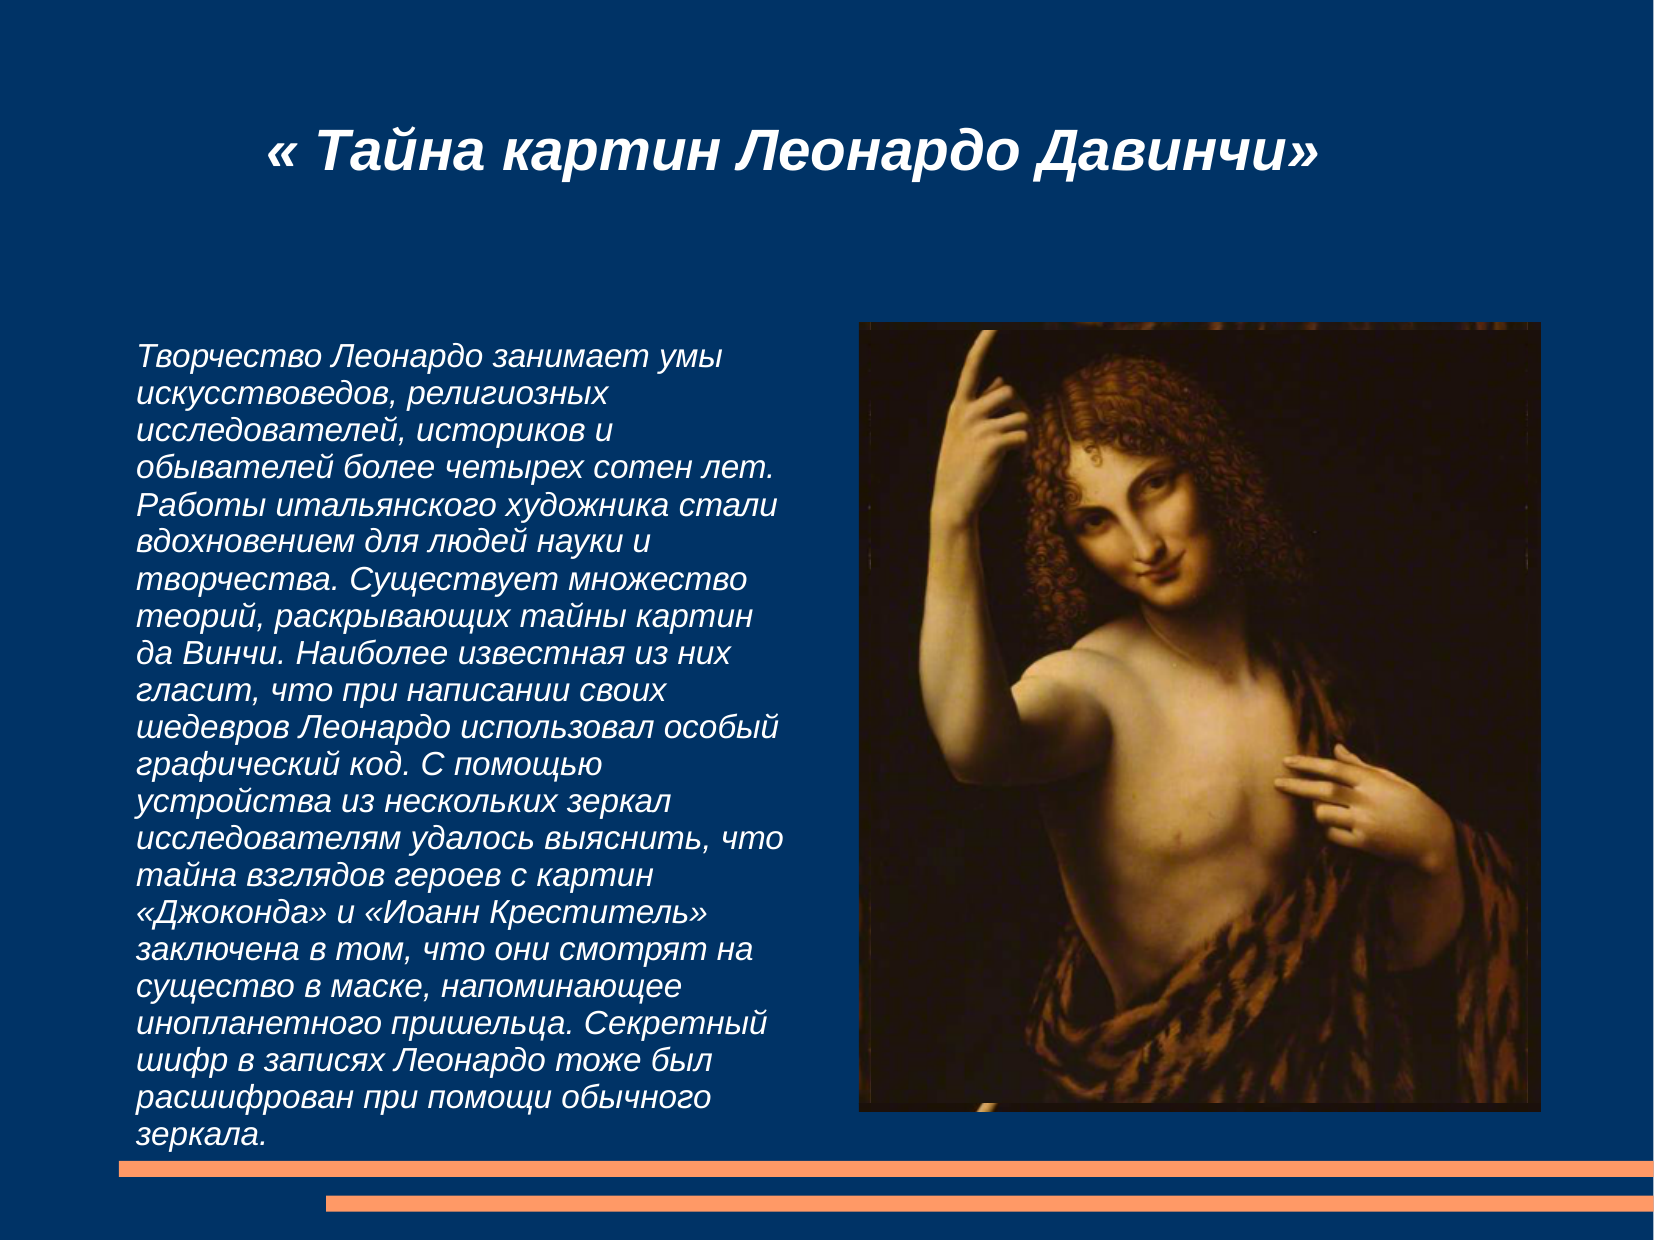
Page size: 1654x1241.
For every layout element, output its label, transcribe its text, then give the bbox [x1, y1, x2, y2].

title « Тайна картин Леонардо Давинчи» [121, 46, 1534, 254]
text_box [858, 322, 1541, 1112]
text_box Творчество Леонардо занимает умы искусствоведов, религиозных исследователей, историков и обывателей более четырех сотен лет. Работы итальянского художника стали вдохновением для людей науки и творчества. Существует множество теорий, раскрывающих тайны картин да Винчи. Наиболее известная из них гласит, что при написании своих шедевров Леонардо использовал особый графический код. С помощью устройства из нескольких зеркал исследователям удалось выяснить, что тайна взглядов героев с картин «Джоконда» и «Иоанн Креститель» заключена в том, что они смотрят на существо в маске, напоминающее инопланетного пришельца. Секретный шифр в записях Леонардо тоже был расшифрован при помощи обычного зеркала. [121, 330, 815, 1166]
